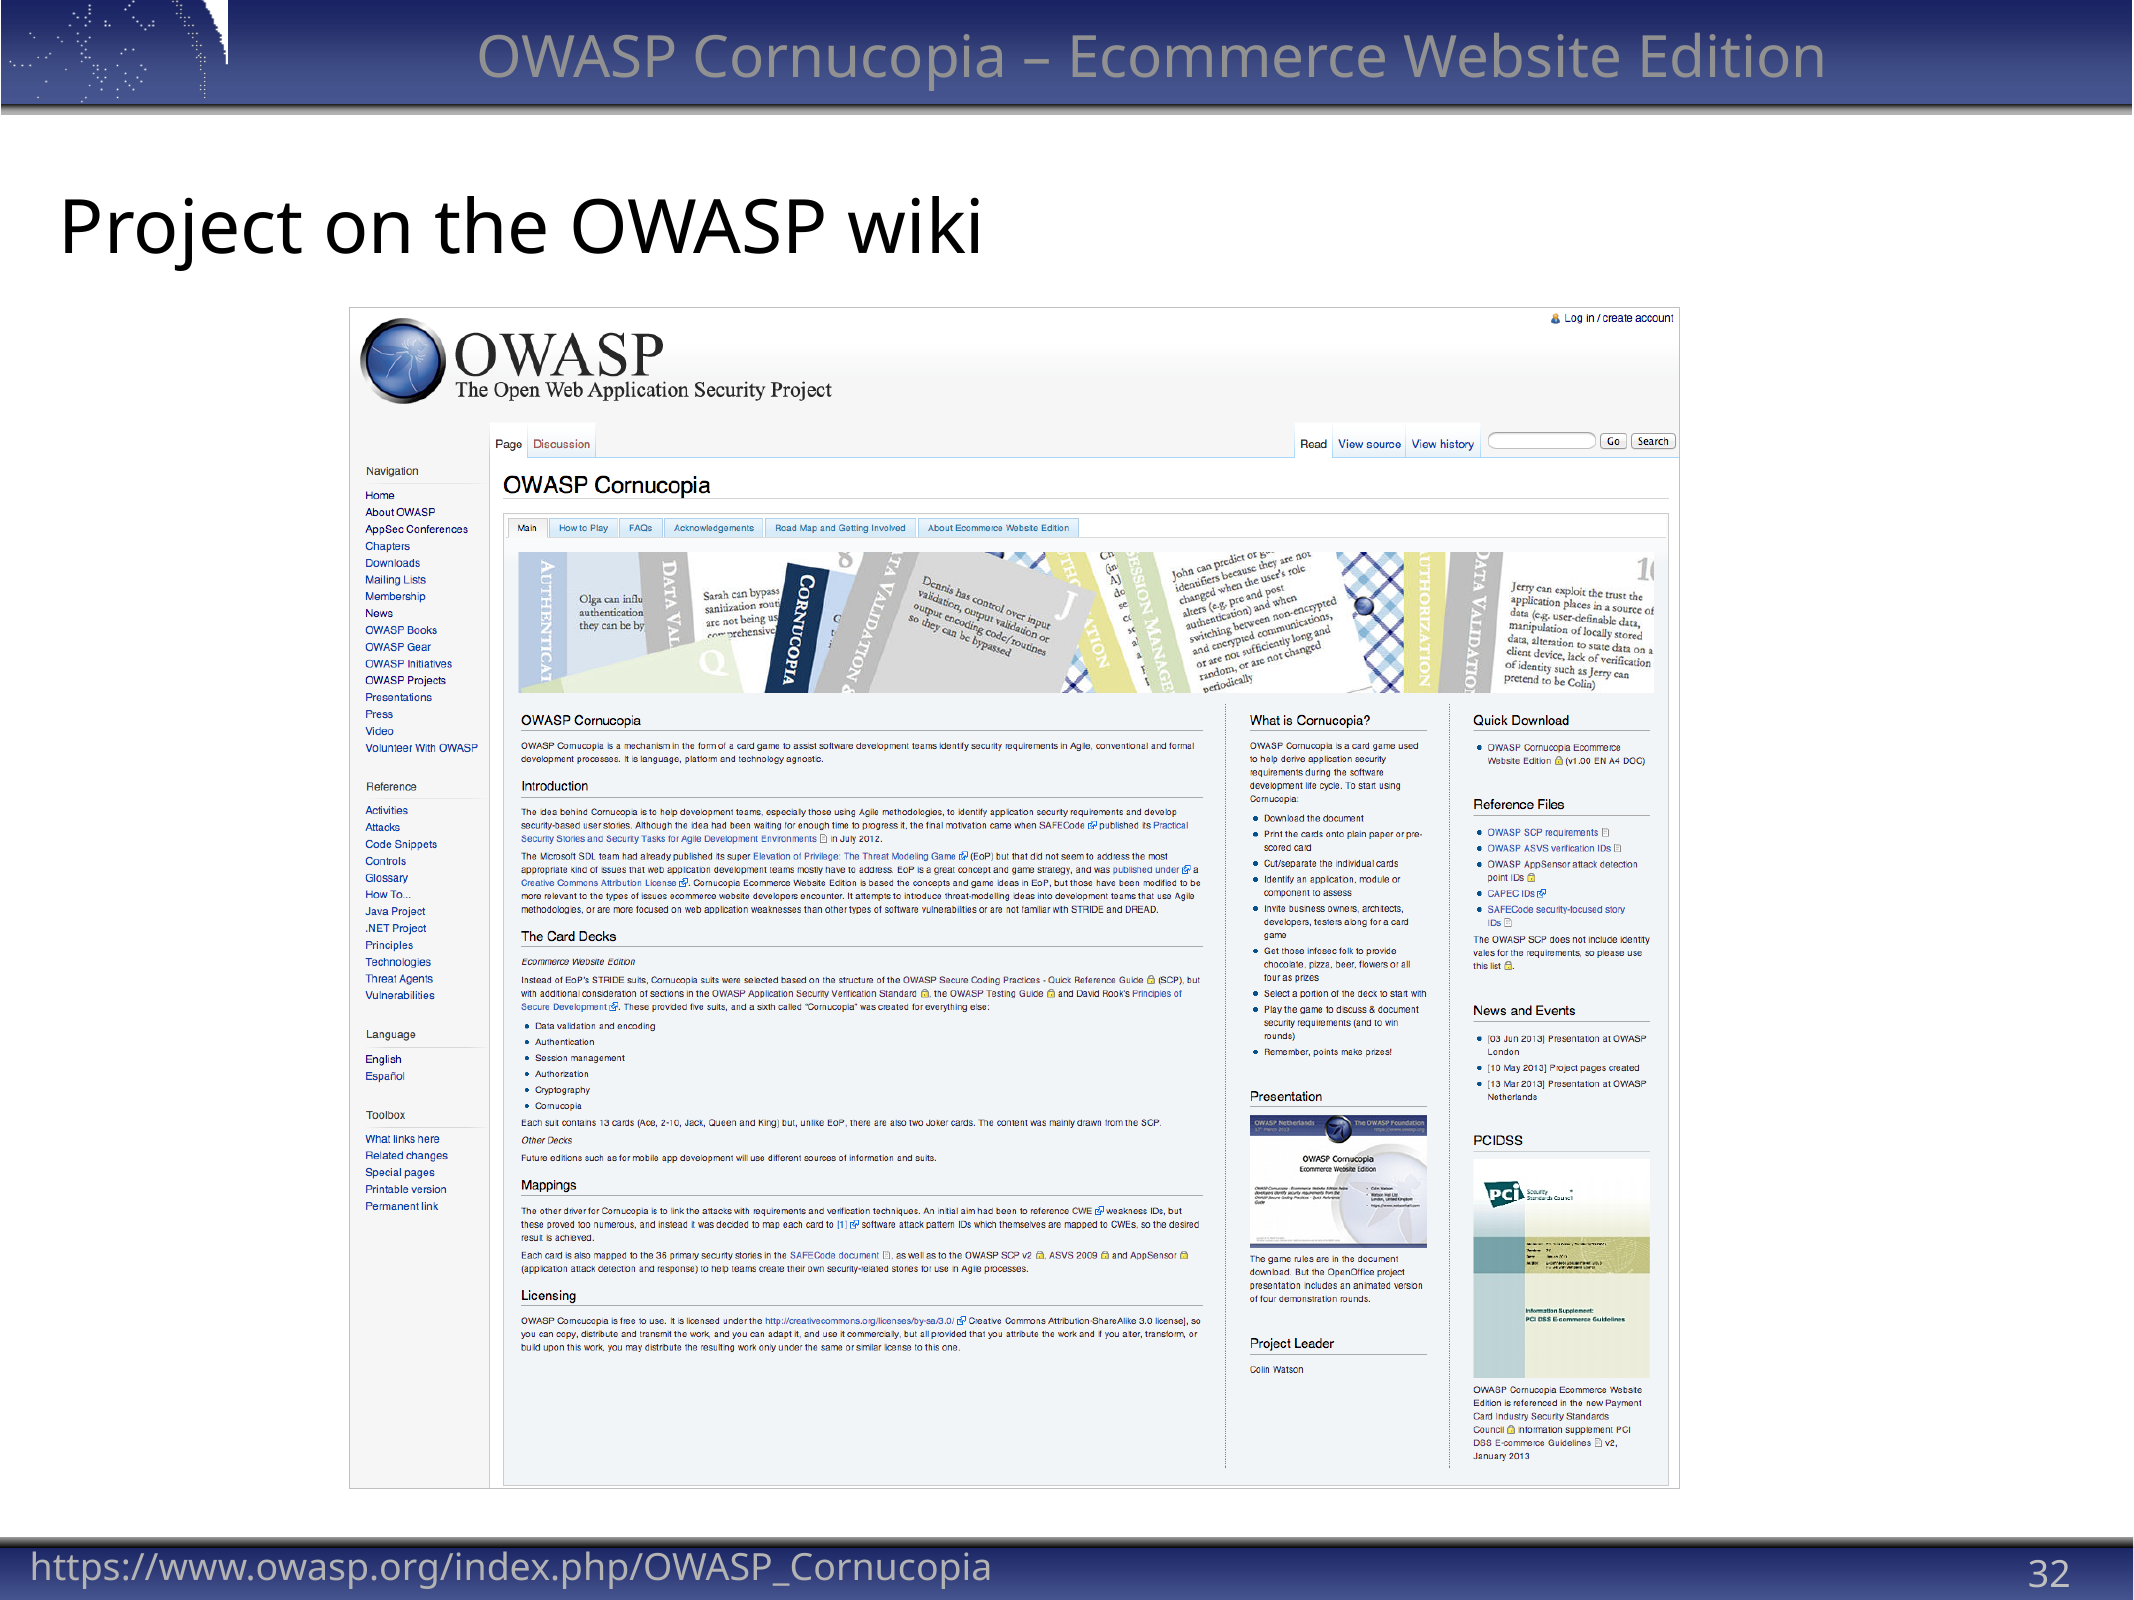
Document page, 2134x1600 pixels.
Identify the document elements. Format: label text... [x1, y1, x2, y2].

title Project on the OWASP wiki [58, 124, 2126, 325]
picture [350, 307, 1680, 1489]
list https://www.owasp.org/index.php/OWASP_Cornucopia [29, 1540, 2038, 1600]
